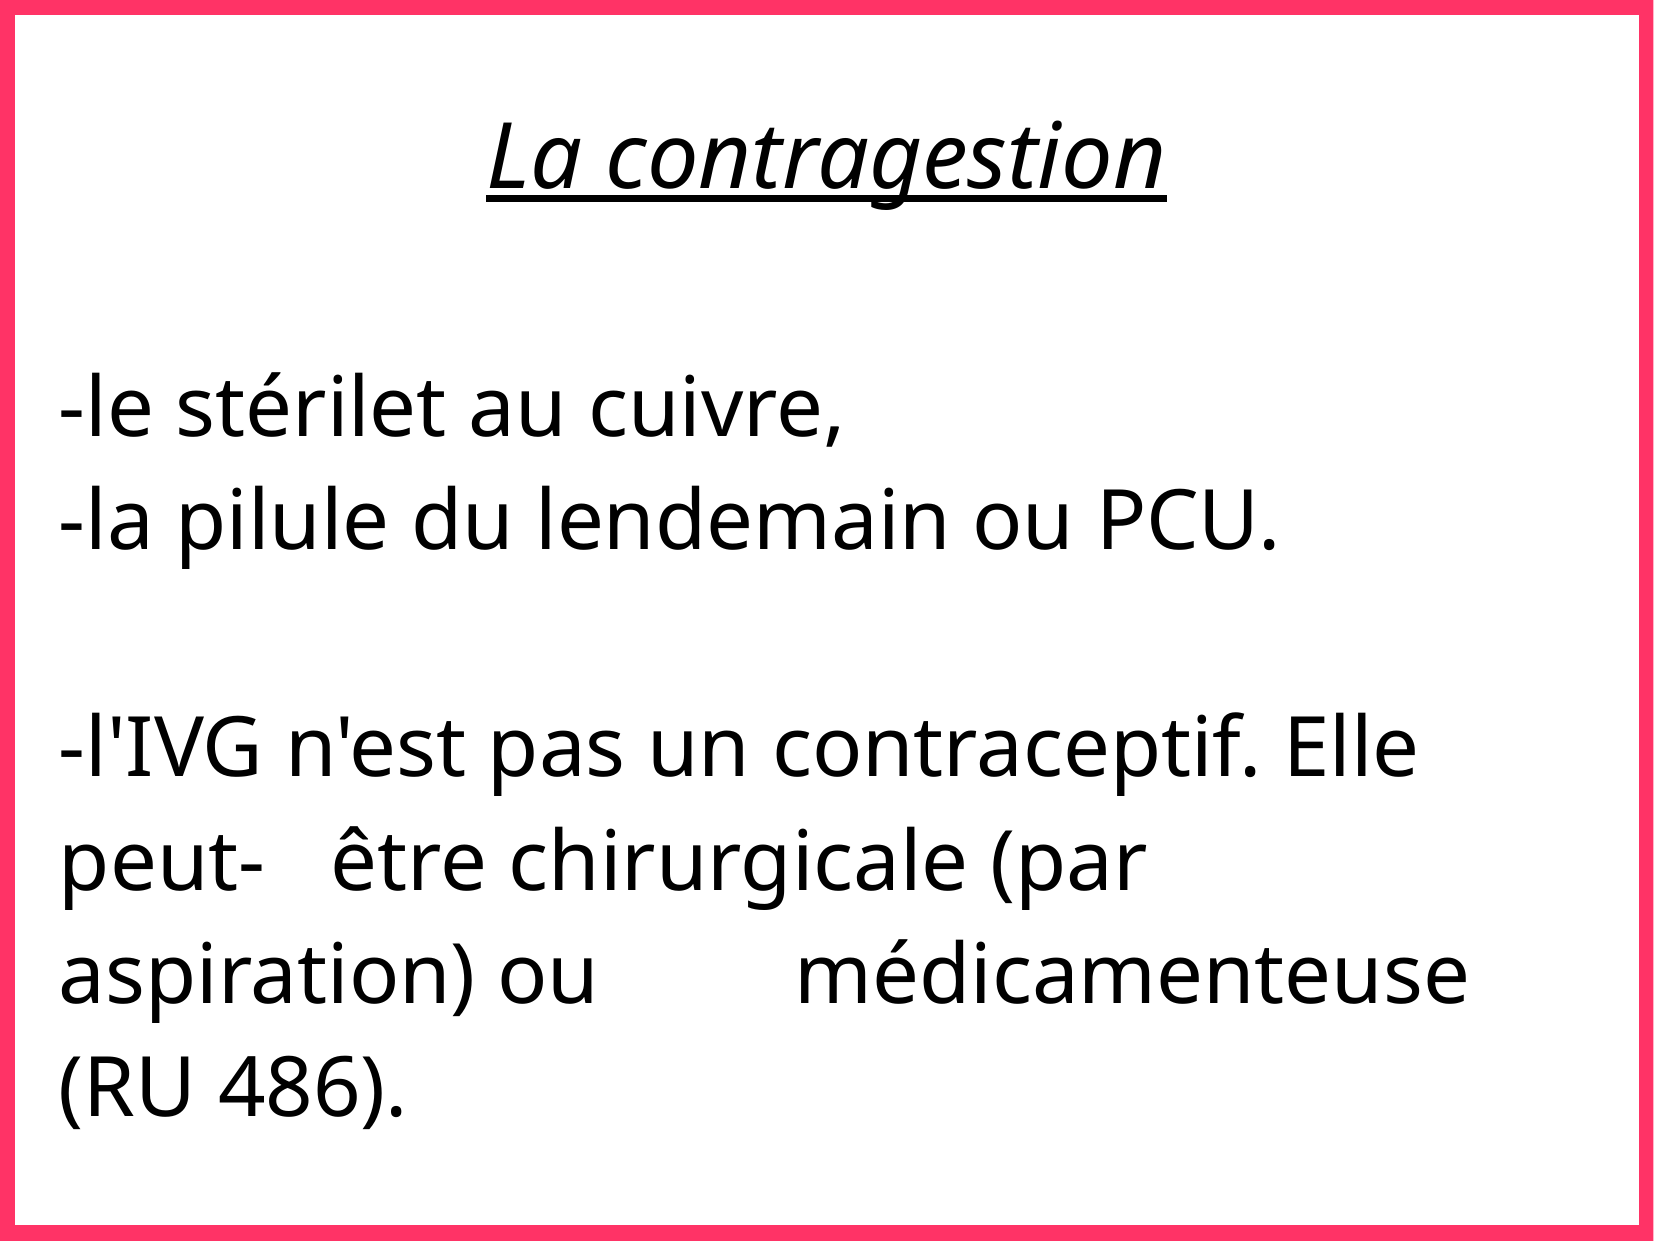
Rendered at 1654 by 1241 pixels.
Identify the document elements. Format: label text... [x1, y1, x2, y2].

title La contragestion [82, 56, 1571, 250]
text_box -le stérilet au cuivre, -la pilule du lendemain ou PCU. -l'IVG n'est pas un contraceptif. Elle peut- être chirurgicale (par aspiration) ou médicamenteuse (RU 486). [29, 324, 1595, 1241]
